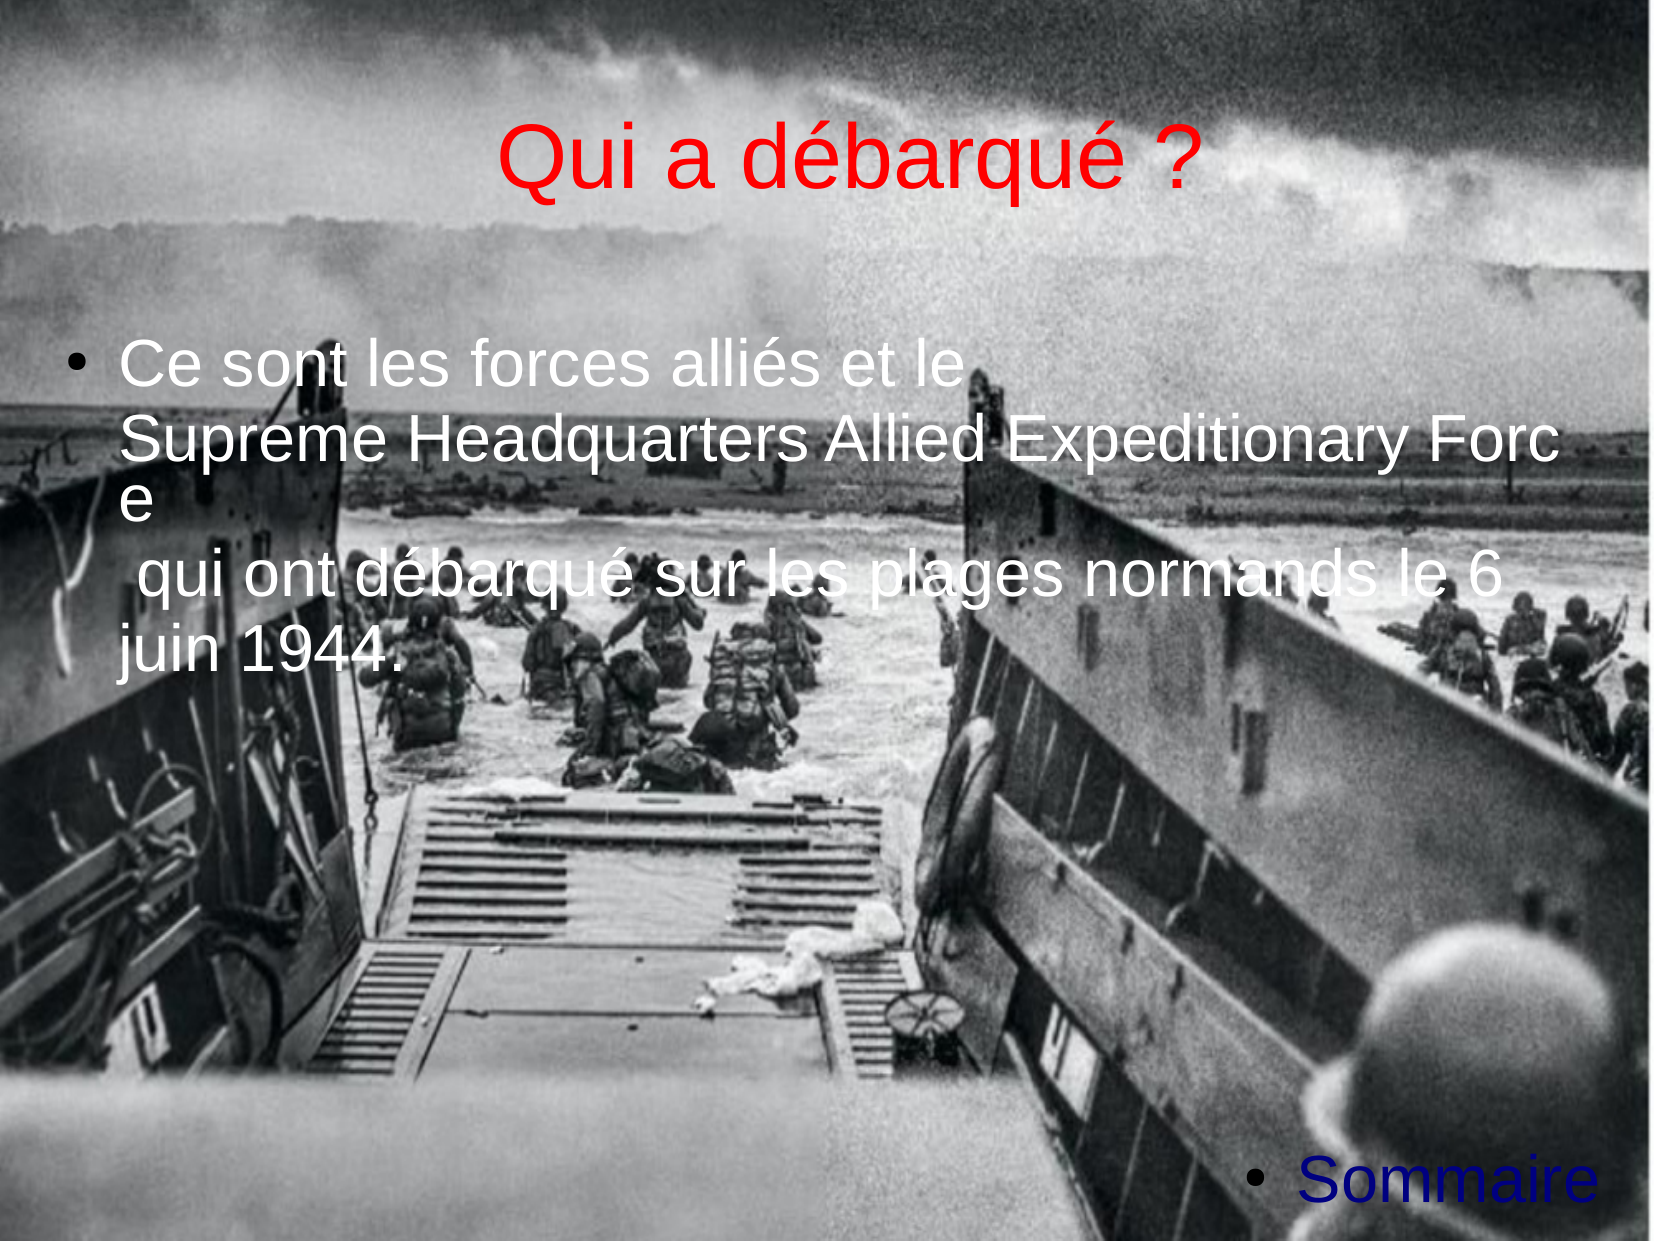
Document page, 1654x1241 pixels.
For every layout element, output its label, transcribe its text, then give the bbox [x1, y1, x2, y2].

picture [0, 0, 1654, 1241]
list Ce sont les forces alliés et le Supreme Headquarters Allied Expeditionary Force qui ont débarqué sur les plages normands le 6 juin 1944. [47, 326, 1595, 1004]
text_box Sommaire [1225, 1141, 1630, 1217]
title Qui a débarqué ? [106, 52, 1595, 260]
